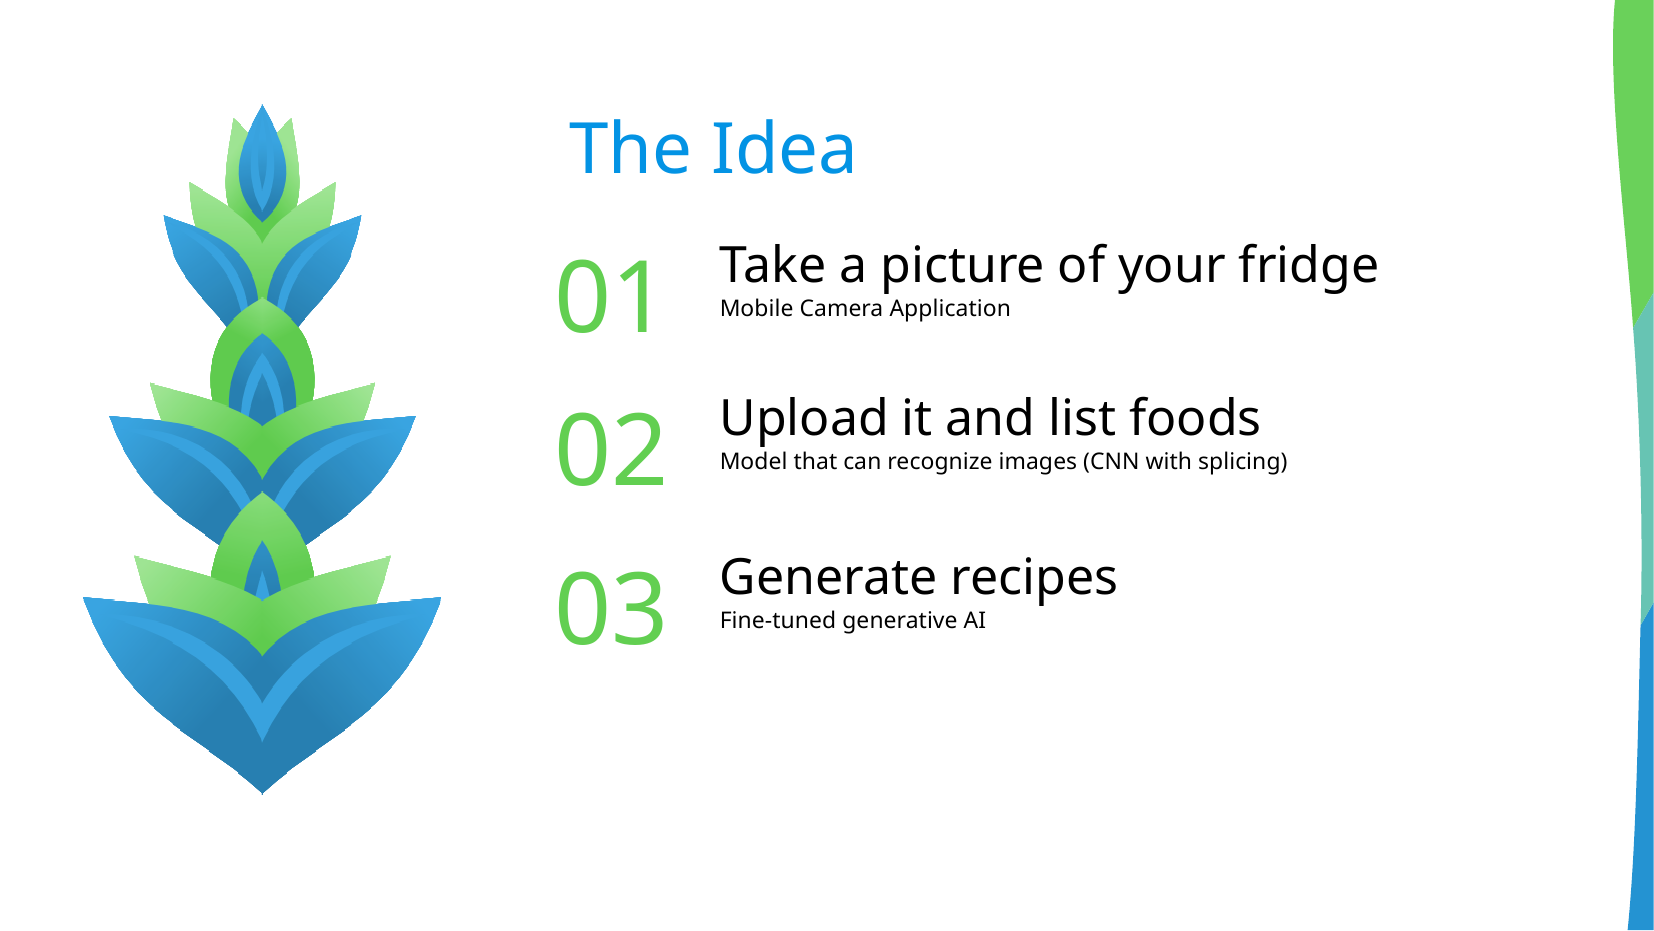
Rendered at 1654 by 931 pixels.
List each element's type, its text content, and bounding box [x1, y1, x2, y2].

text_box 01 [539, 225, 696, 360]
text_box 02 [539, 378, 696, 513]
text_box Upload it and list foods [705, 378, 1471, 439]
text_box Model that can recognize images (CNN with splicing) [705, 439, 1471, 482]
picture [83, 104, 441, 796]
text_box Fine-tuned generative AI [705, 598, 1471, 641]
text_box Generate recipes [705, 537, 1471, 598]
text_box 03 [539, 537, 696, 672]
text_box Mobile Camera Application [705, 286, 1471, 329]
text_box Take a picture of your fridge [705, 224, 1471, 286]
text_box The Idea [555, 95, 1654, 196]
